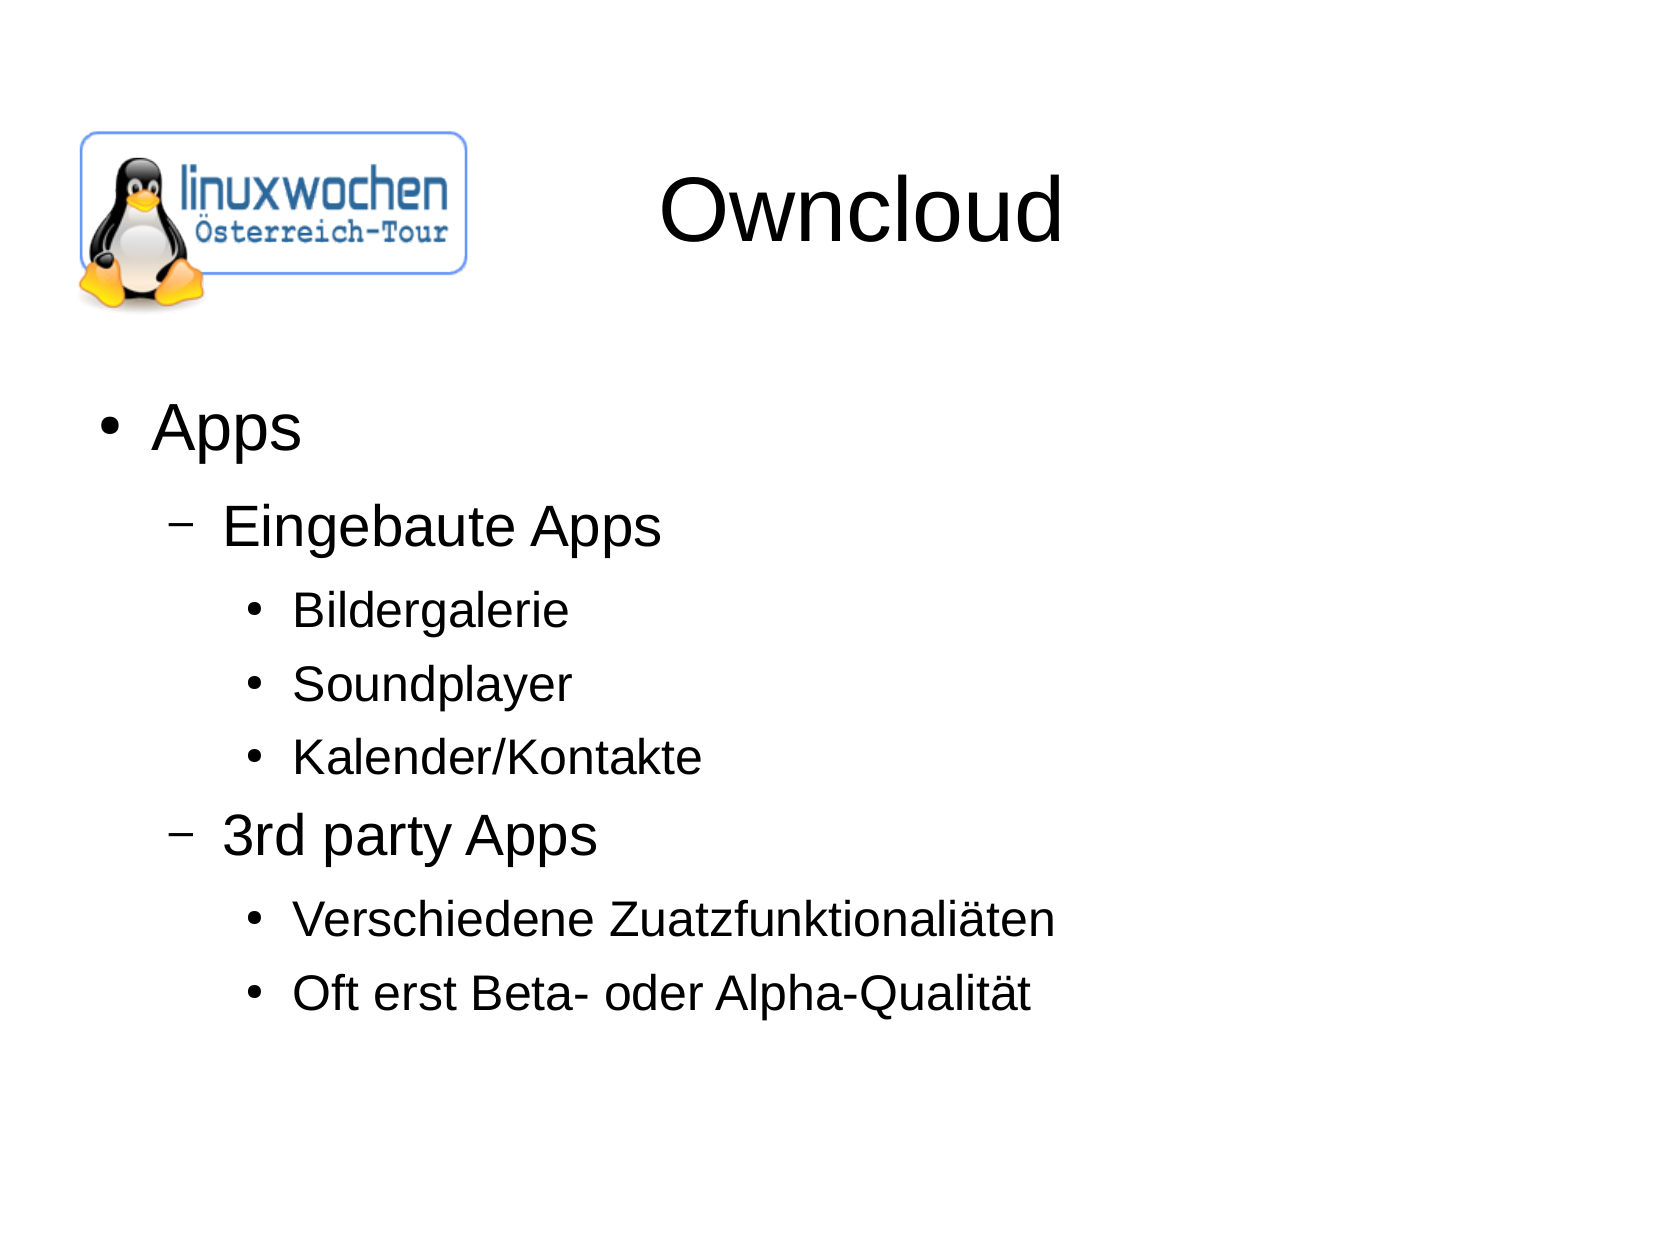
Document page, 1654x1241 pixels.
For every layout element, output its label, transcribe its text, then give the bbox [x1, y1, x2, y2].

list Apps Eingebaute Apps Bildergalerie Soundplayer Kalender/Kontakte 3rd party Apps Verschiedene Zuatzfunktionaliäten Oft erst Beta- oder Alpha-Qualität [80, 389, 1536, 1109]
title Owncloud [118, 106, 1607, 314]
picture [47, 111, 482, 319]
